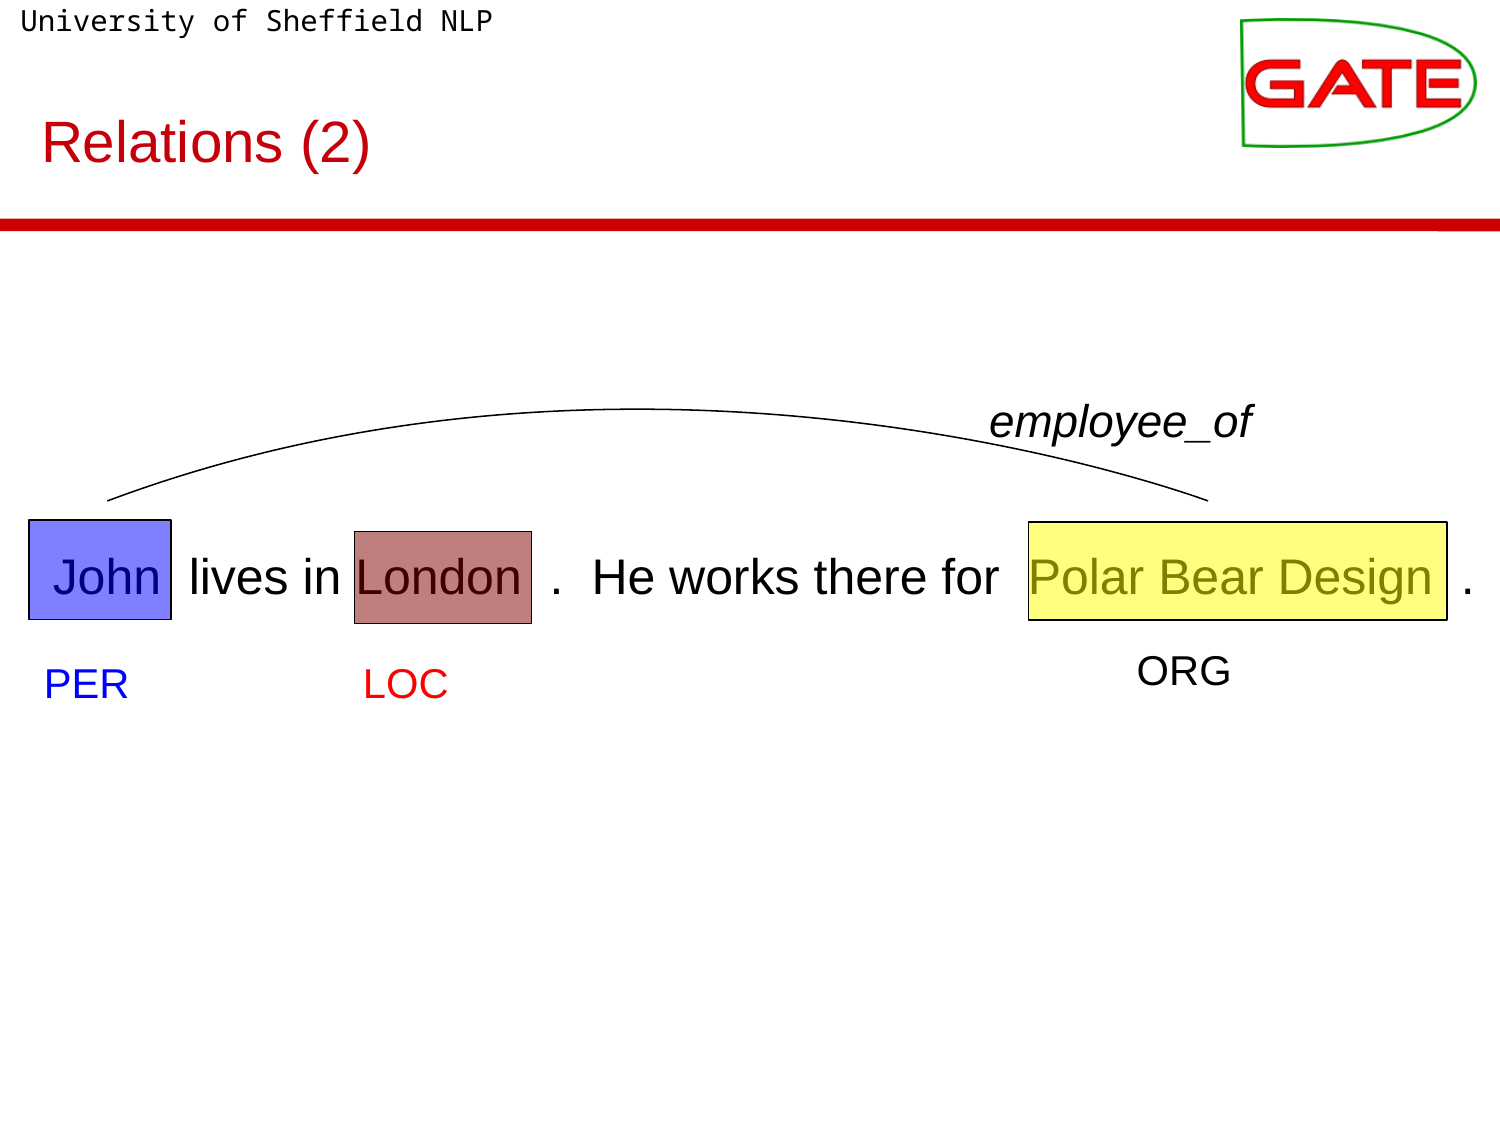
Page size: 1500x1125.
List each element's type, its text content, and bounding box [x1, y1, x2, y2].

title Relations (2) [41, 45, 1384, 241]
text_box LOC [348, 649, 503, 730]
text_box [354, 531, 532, 624]
text_box ORG [1121, 636, 1394, 709]
text_box [29, 519, 171, 620]
text_box [1028, 521, 1447, 621]
text_box John lives in London . He works there for Polar Bear Design . [38, 537, 1500, 672]
text_box employee_of [974, 383, 1267, 454]
picture [1240, 18, 1477, 148]
text_box PER [29, 649, 152, 798]
